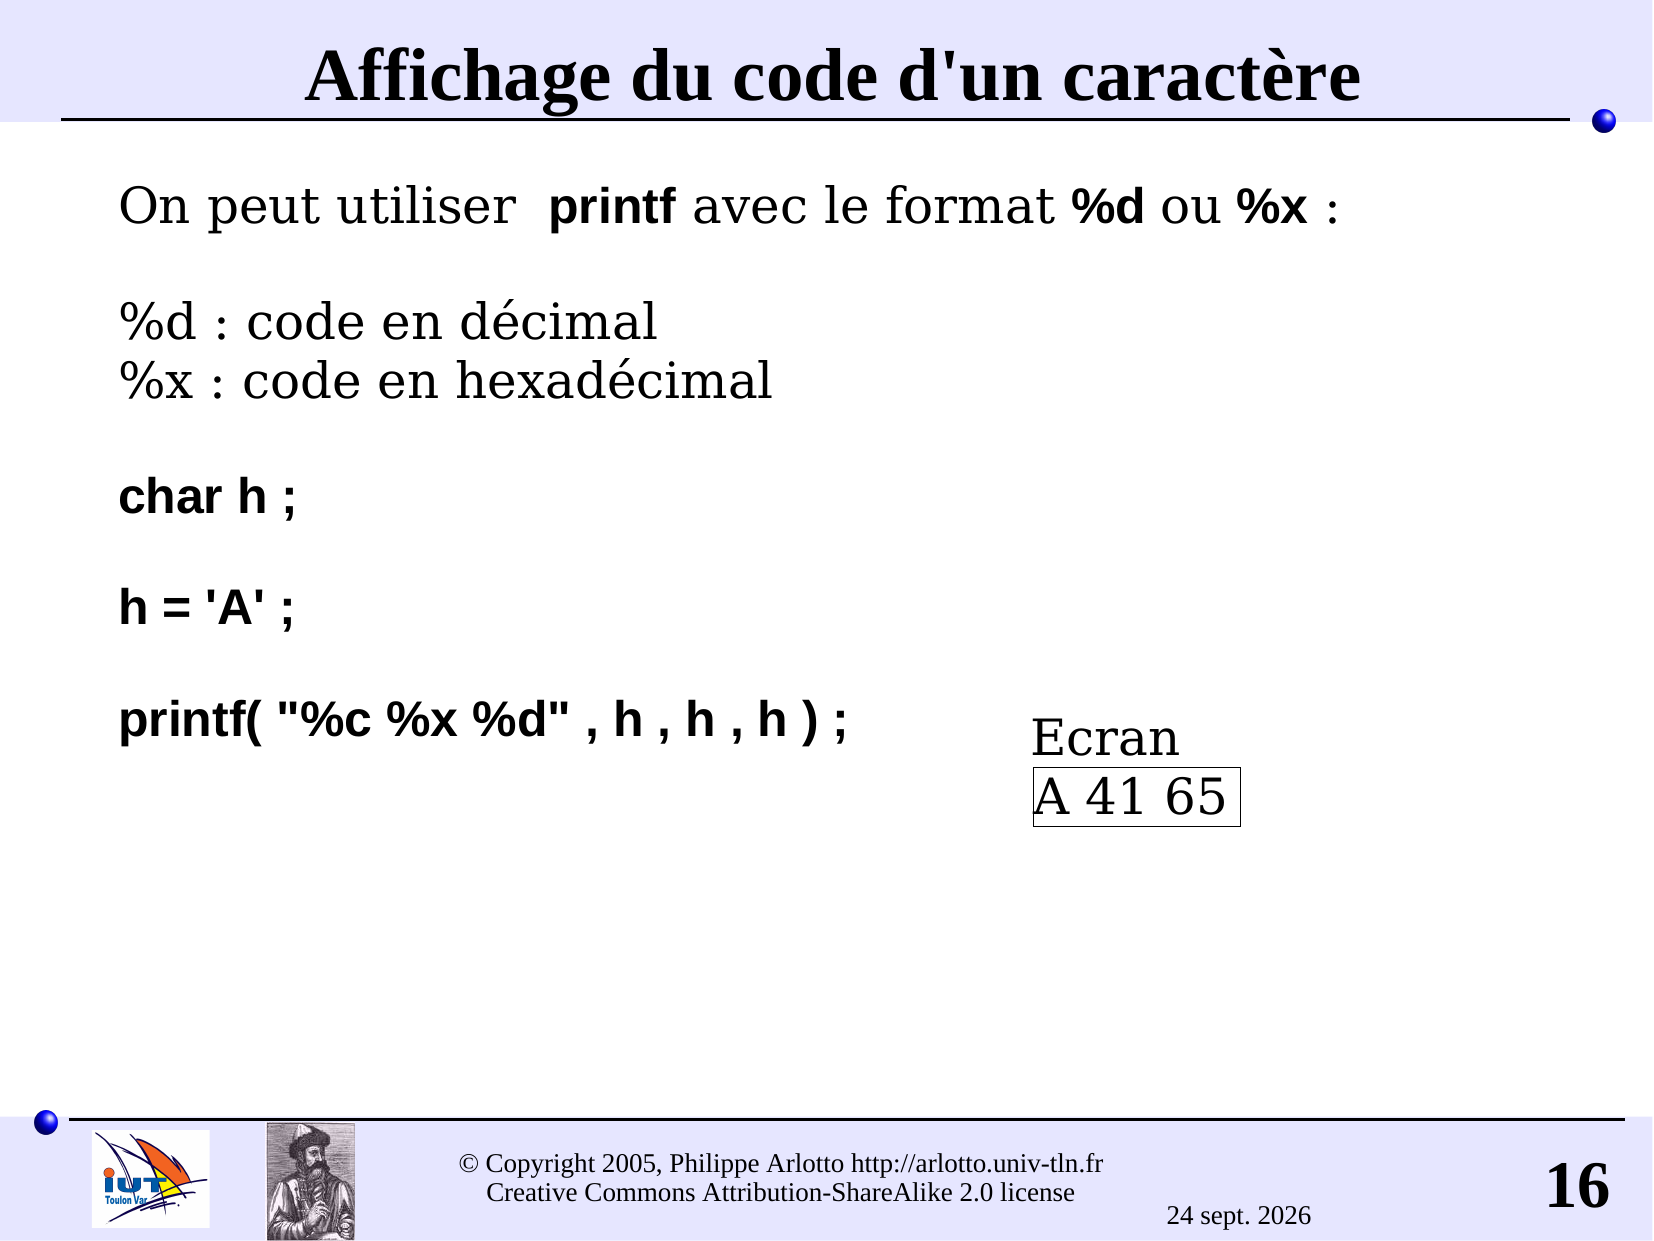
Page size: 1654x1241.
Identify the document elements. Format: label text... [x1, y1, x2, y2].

text_box A 41 65 [1033, 767, 1241, 827]
title Affichage du code d'un caractère [88, 29, 1578, 121]
text_box On peut utiliser printf avec le format %d ou %x : %d : code en décimal %x : code en hexadécimal char h ; h = 'A' ; printf( "%c %x %d" , h , h , h ) ; [118, 177, 1340, 1041]
text_box Ecran [1030, 708, 1182, 767]
picture [265, 1122, 355, 1241]
